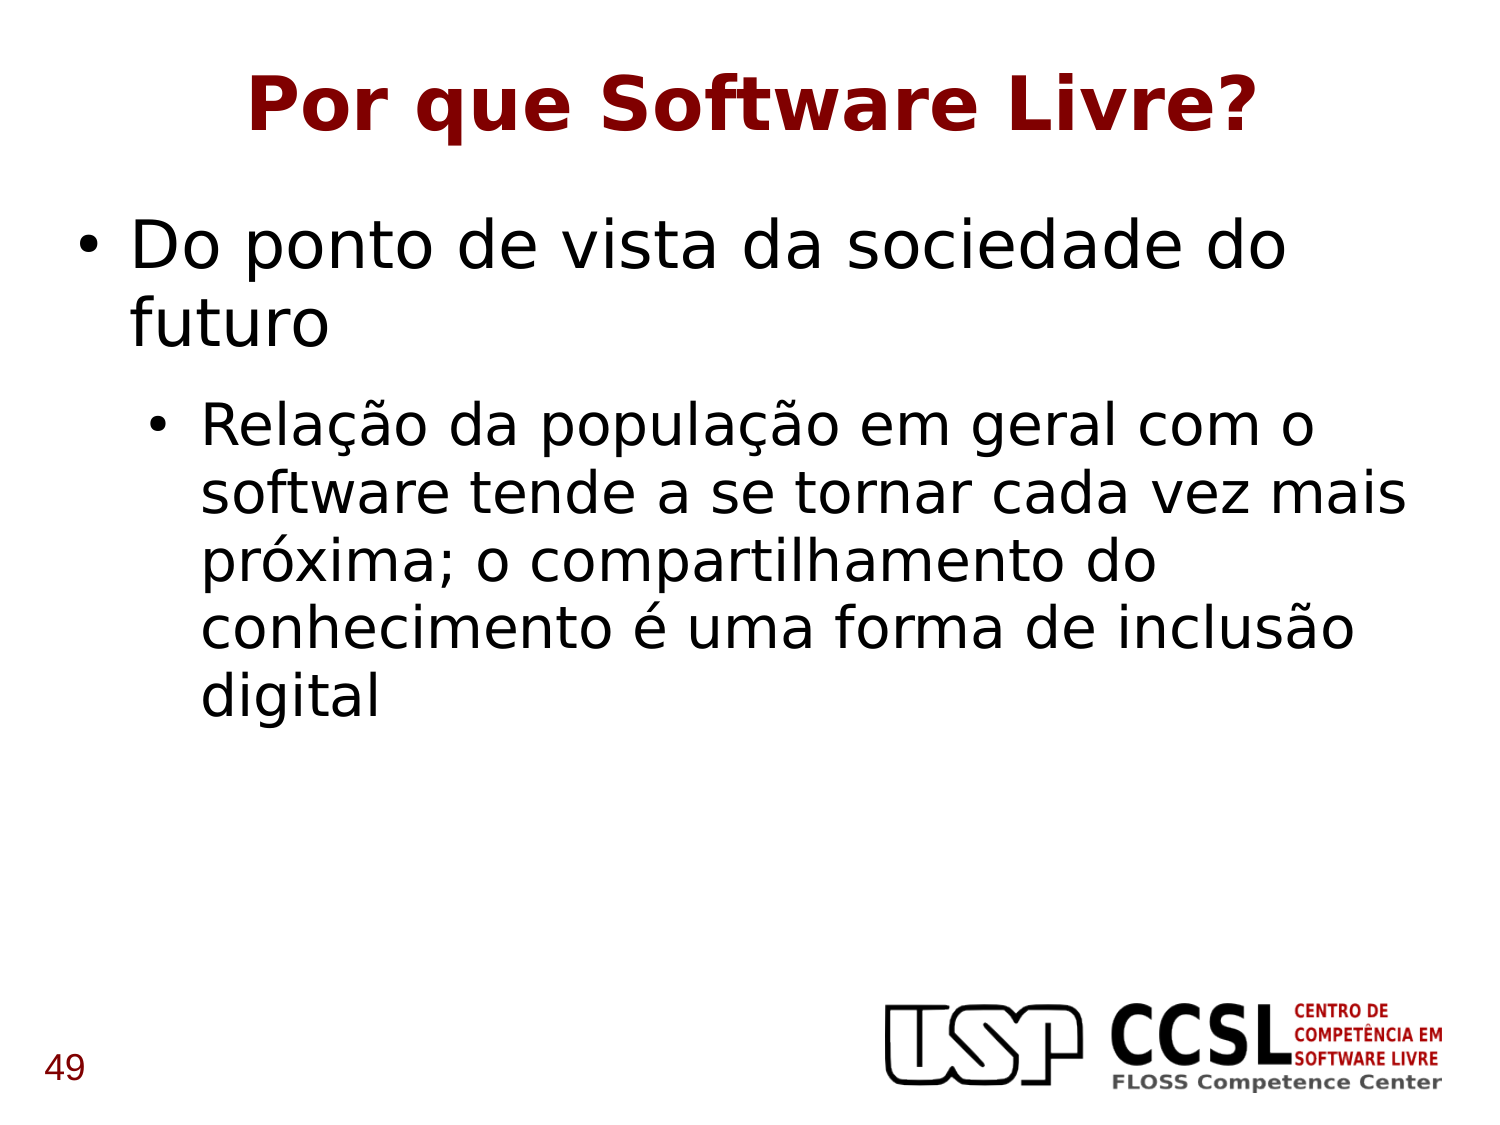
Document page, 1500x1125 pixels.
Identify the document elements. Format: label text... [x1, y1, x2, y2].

picture [885, 1003, 1442, 1093]
title Por que Software Livre? [59, 29, 1447, 180]
list Do ponto de vista da sociedade do futuro Relação da população em geral com o software tende a se tornar cada vez mais próxima; o compartilhamento do conhecimento é uma forma de inclusão digital [59, 206, 1447, 950]
